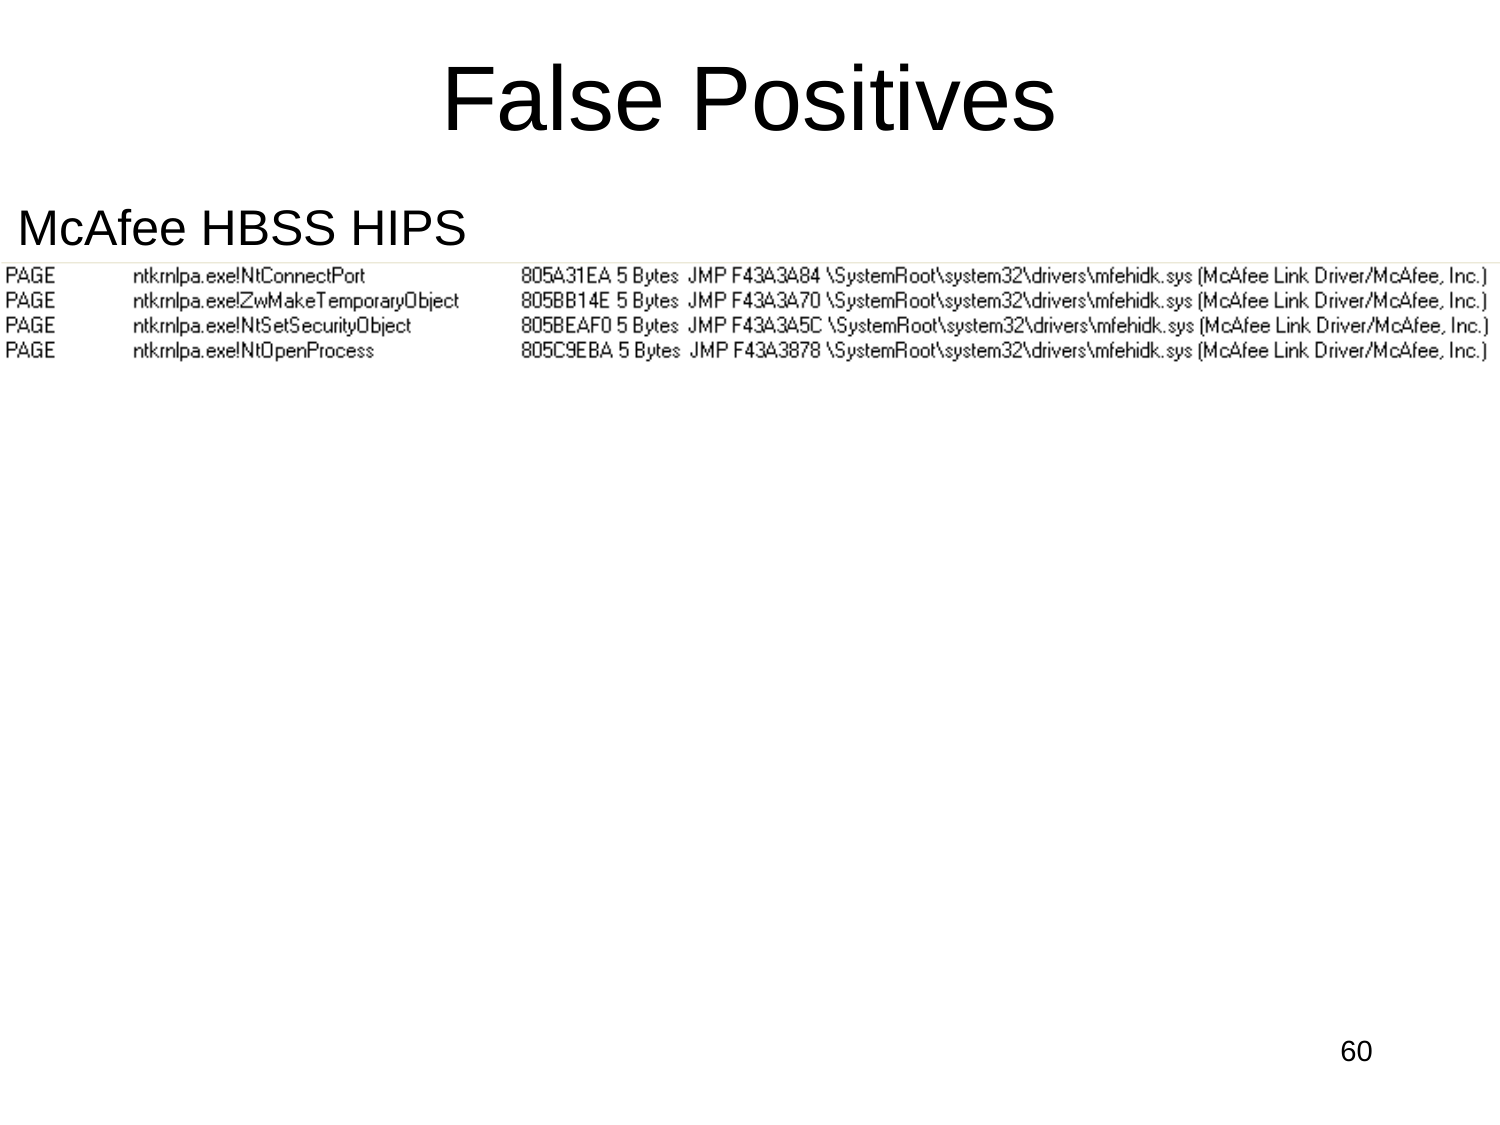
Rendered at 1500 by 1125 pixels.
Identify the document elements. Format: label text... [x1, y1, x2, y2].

text_box <number> [1074, 1025, 1388, 1101]
text_box McAfee HBSS HIPS [2, 187, 483, 263]
picture [0, 262, 1500, 367]
title False Positives [0, 0, 1500, 188]
